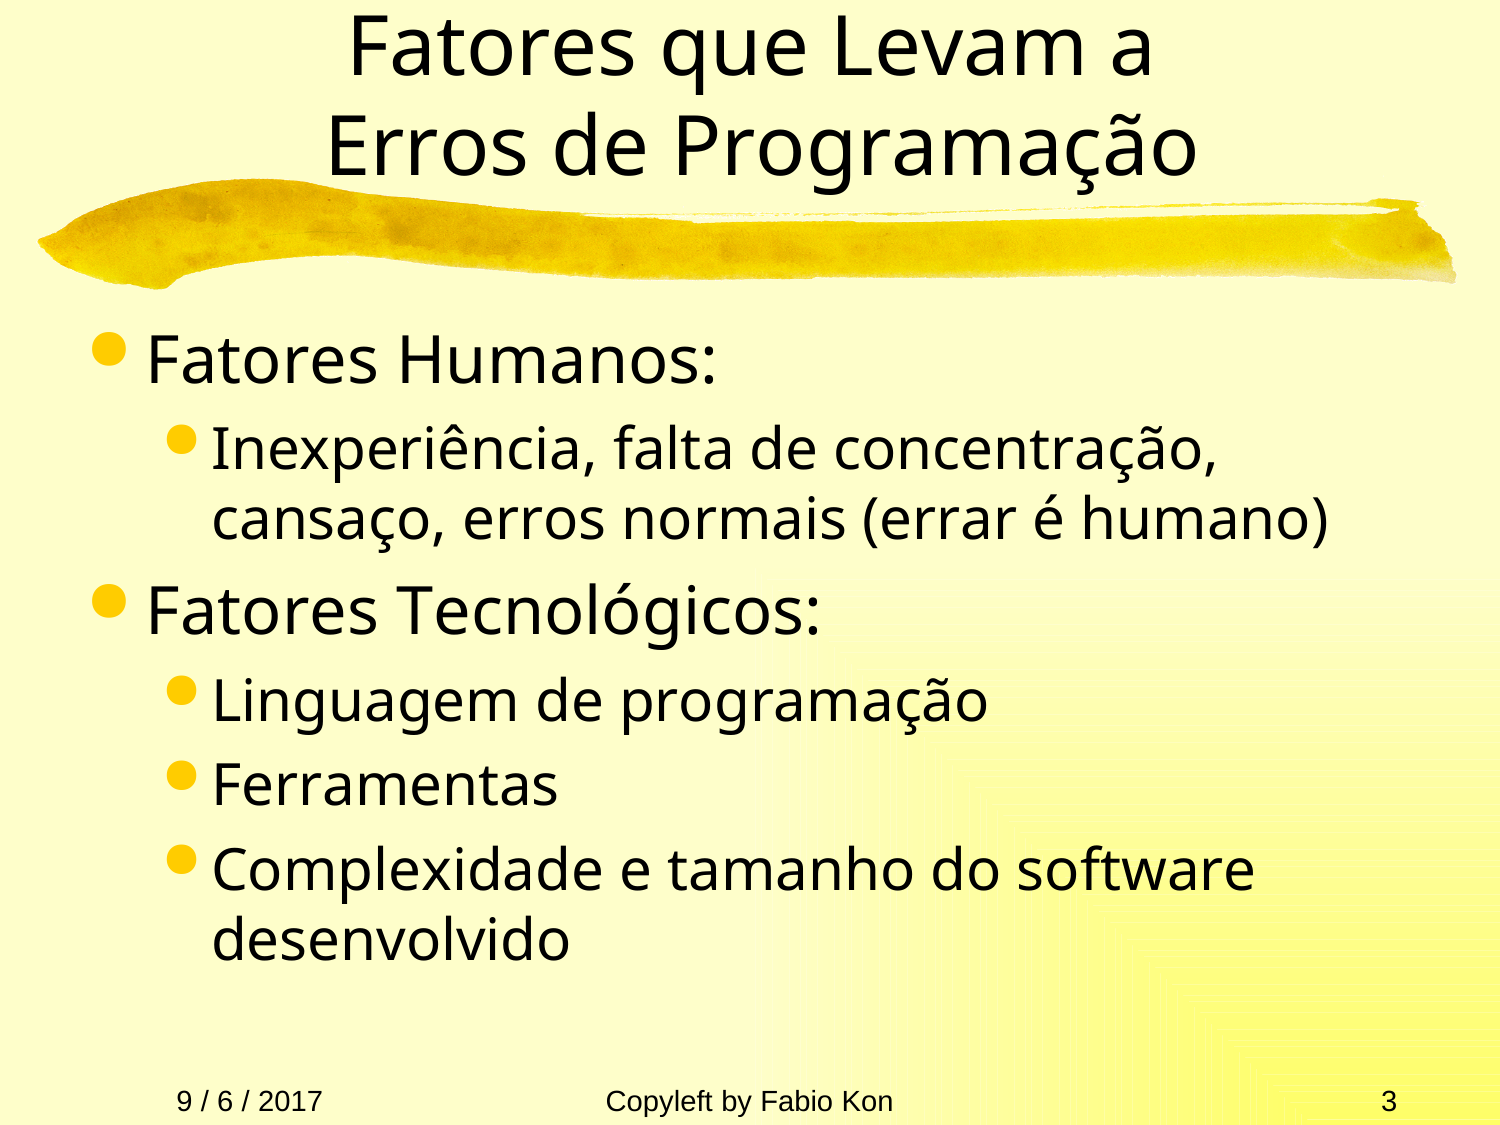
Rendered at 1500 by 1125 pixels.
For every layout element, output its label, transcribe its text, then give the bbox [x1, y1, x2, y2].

list Fatores Humanos: Inexperiência, falta de concentração, cansaço, erros normais (errar é humano) Fatores Tecnológicos: Linguagem de programação Ferramentas Complexidade e tamanho do software desenvolvido [74, 309, 1417, 994]
title Fatores que Levam a Erros de Programação [125, 0, 1401, 200]
picture [24, 174, 1463, 297]
